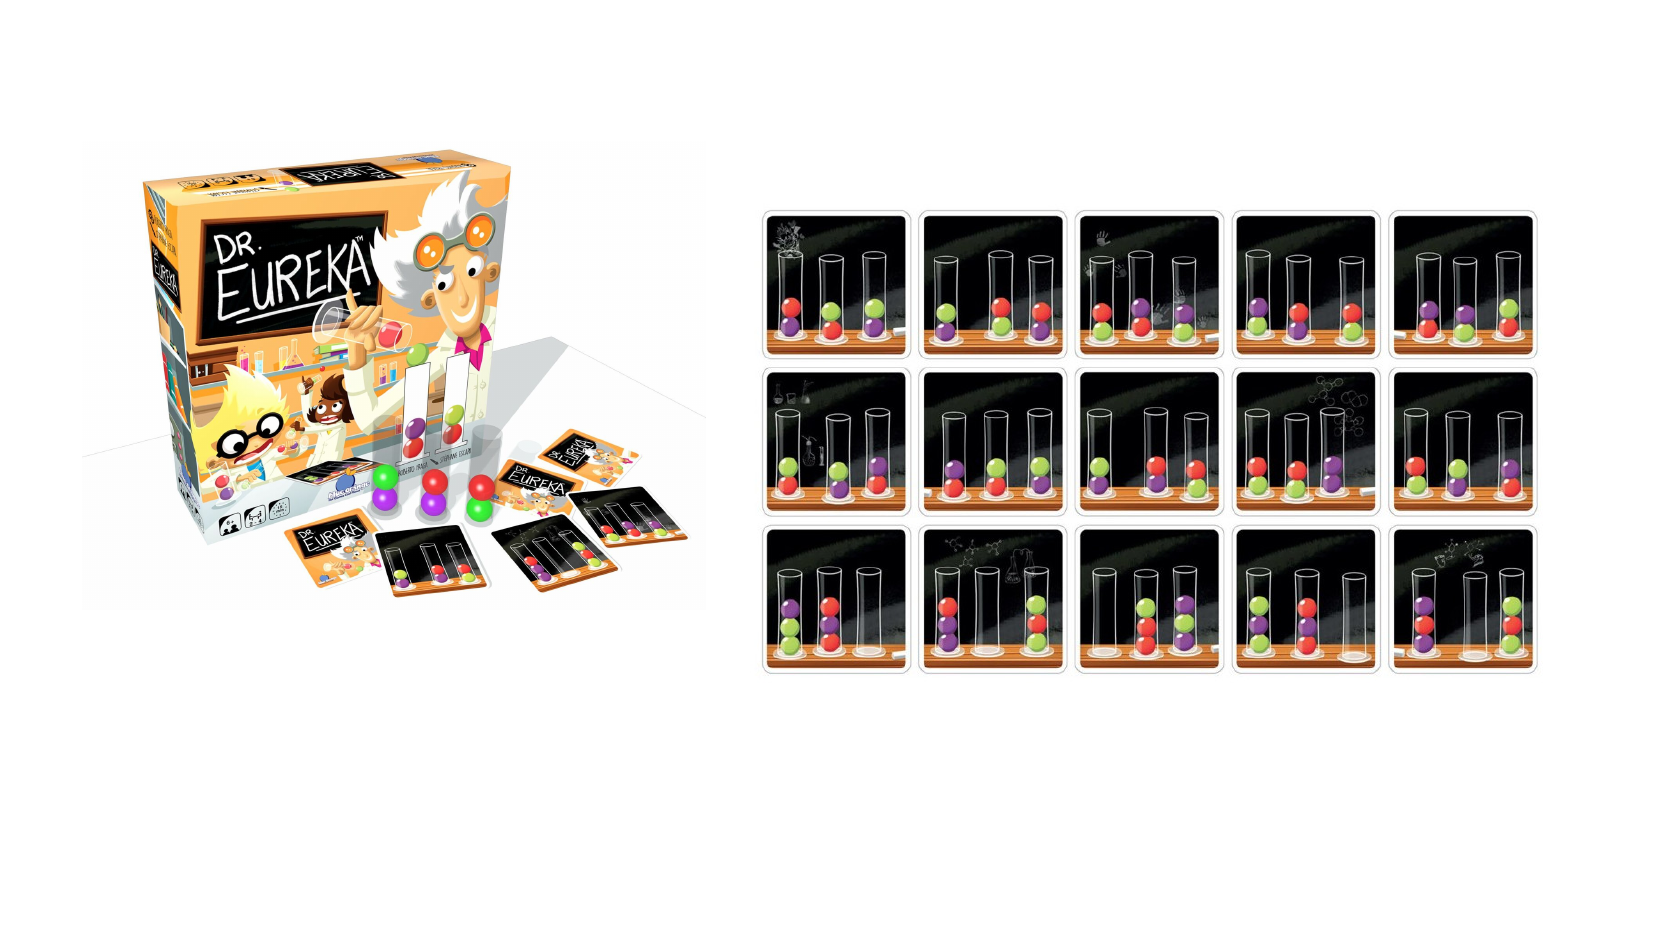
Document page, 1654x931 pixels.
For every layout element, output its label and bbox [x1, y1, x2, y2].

picture [82, 141, 706, 610]
picture [744, 192, 1559, 701]
